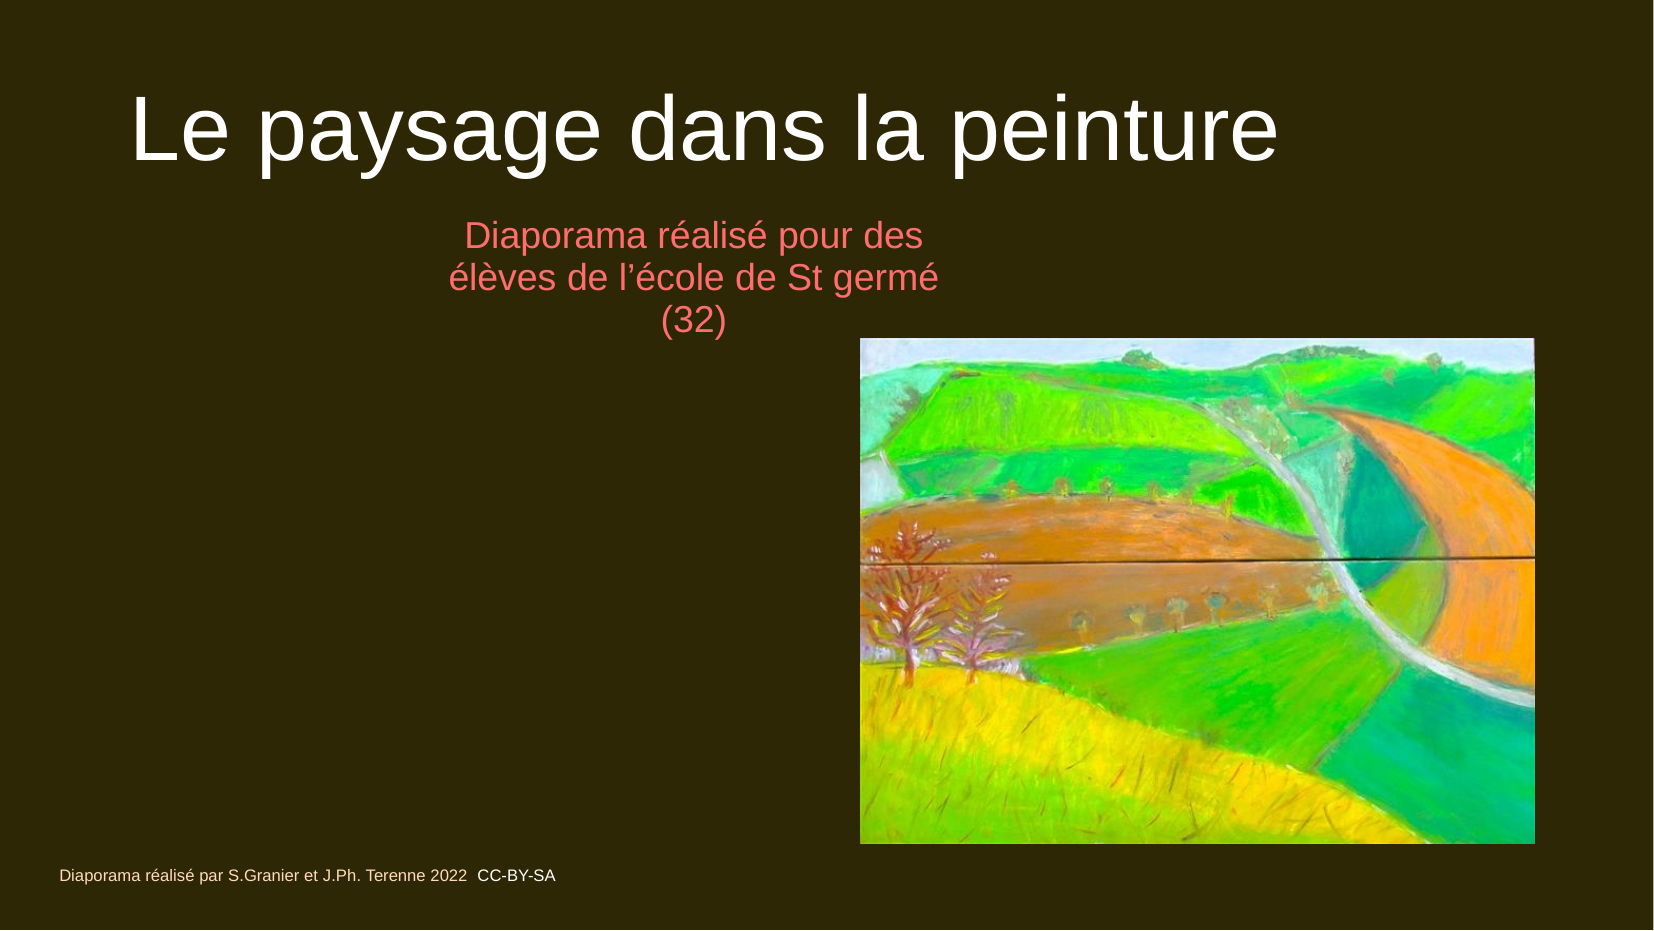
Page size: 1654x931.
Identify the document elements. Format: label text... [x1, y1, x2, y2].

text_box Diaporama réalisé pour des élèves de l’école de St germé (32) [413, 206, 975, 348]
picture [860, 338, 1535, 844]
text_box Diaporama réalisé par S.Granier et J.Ph. Terenne 2022 CC-BY-SA [44, 858, 572, 893]
title Le paysage dans la peinture [53, 51, 1359, 207]
